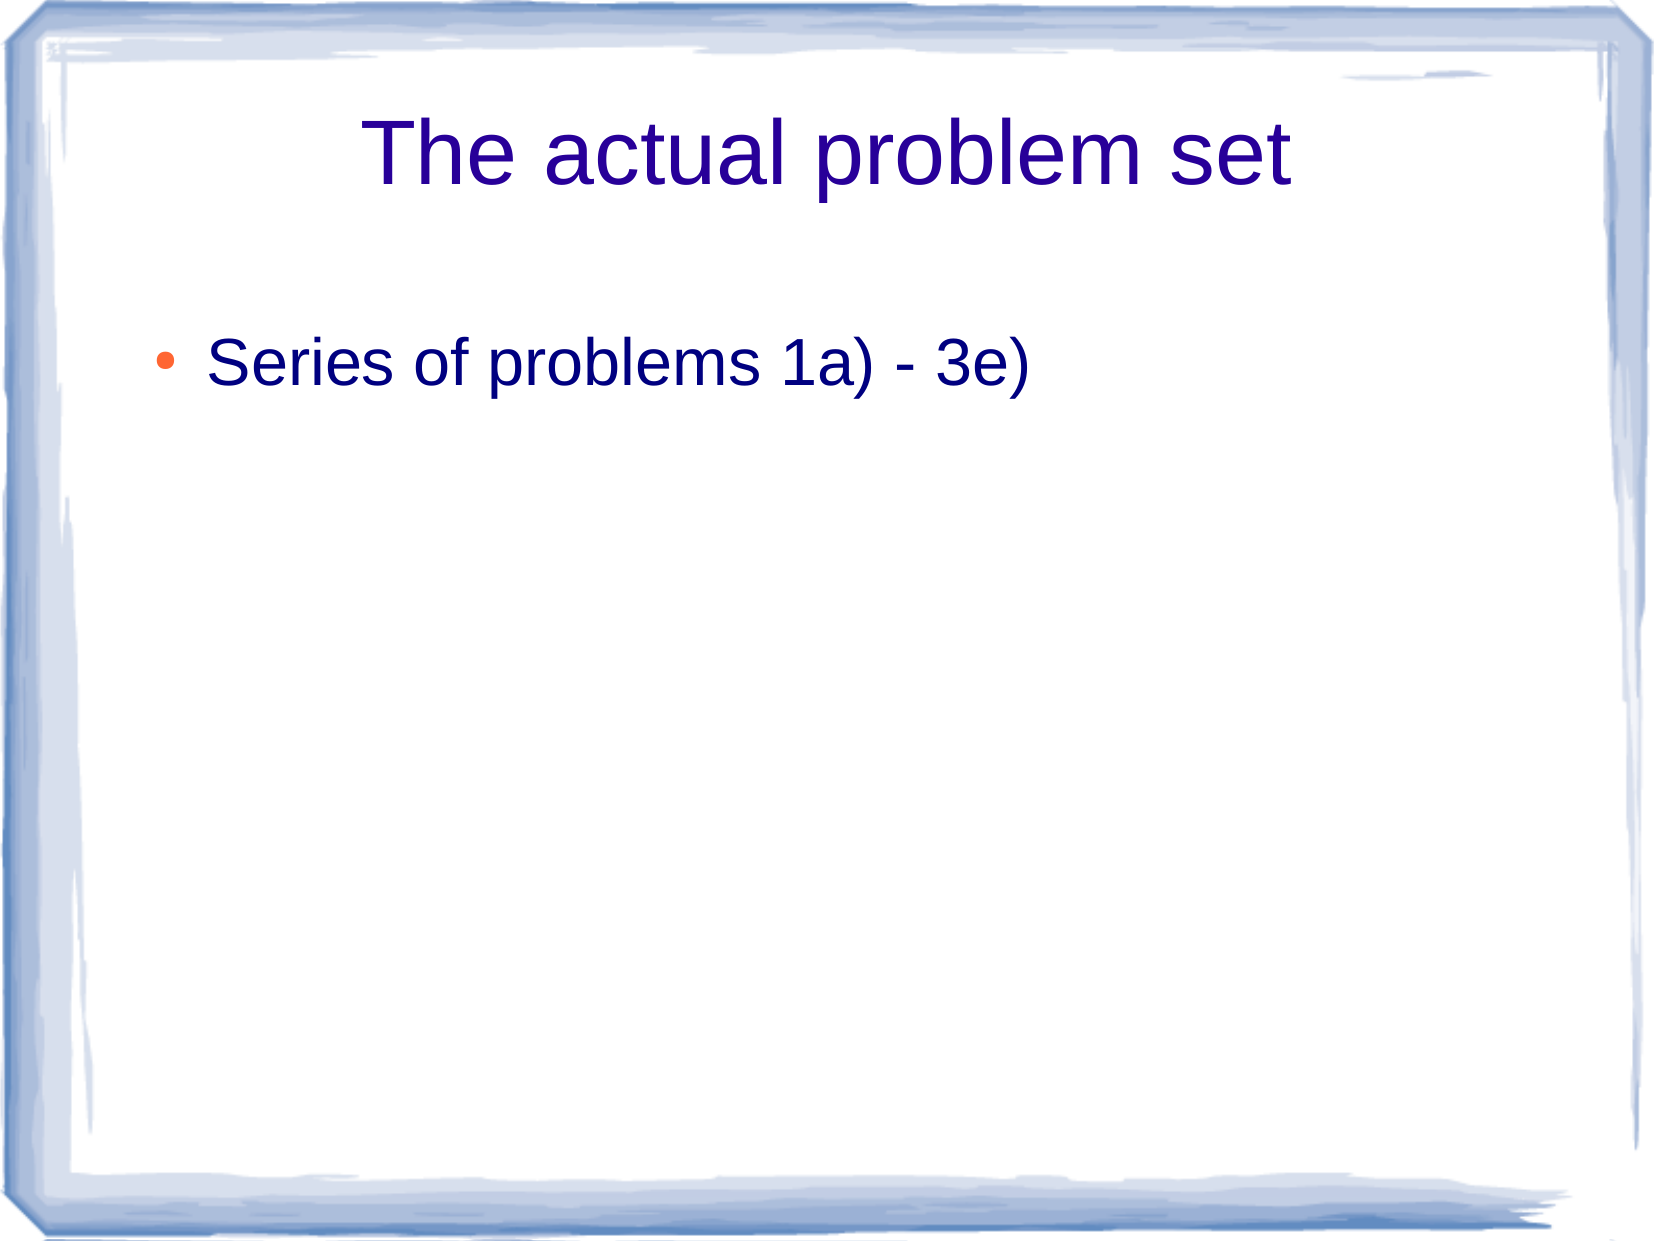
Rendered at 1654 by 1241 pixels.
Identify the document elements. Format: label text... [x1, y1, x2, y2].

list Series of problems 1a) - 3e) [118, 324, 1571, 1004]
title The actual problem set [82, 49, 1571, 257]
picture [0, 0, 1654, 1241]
